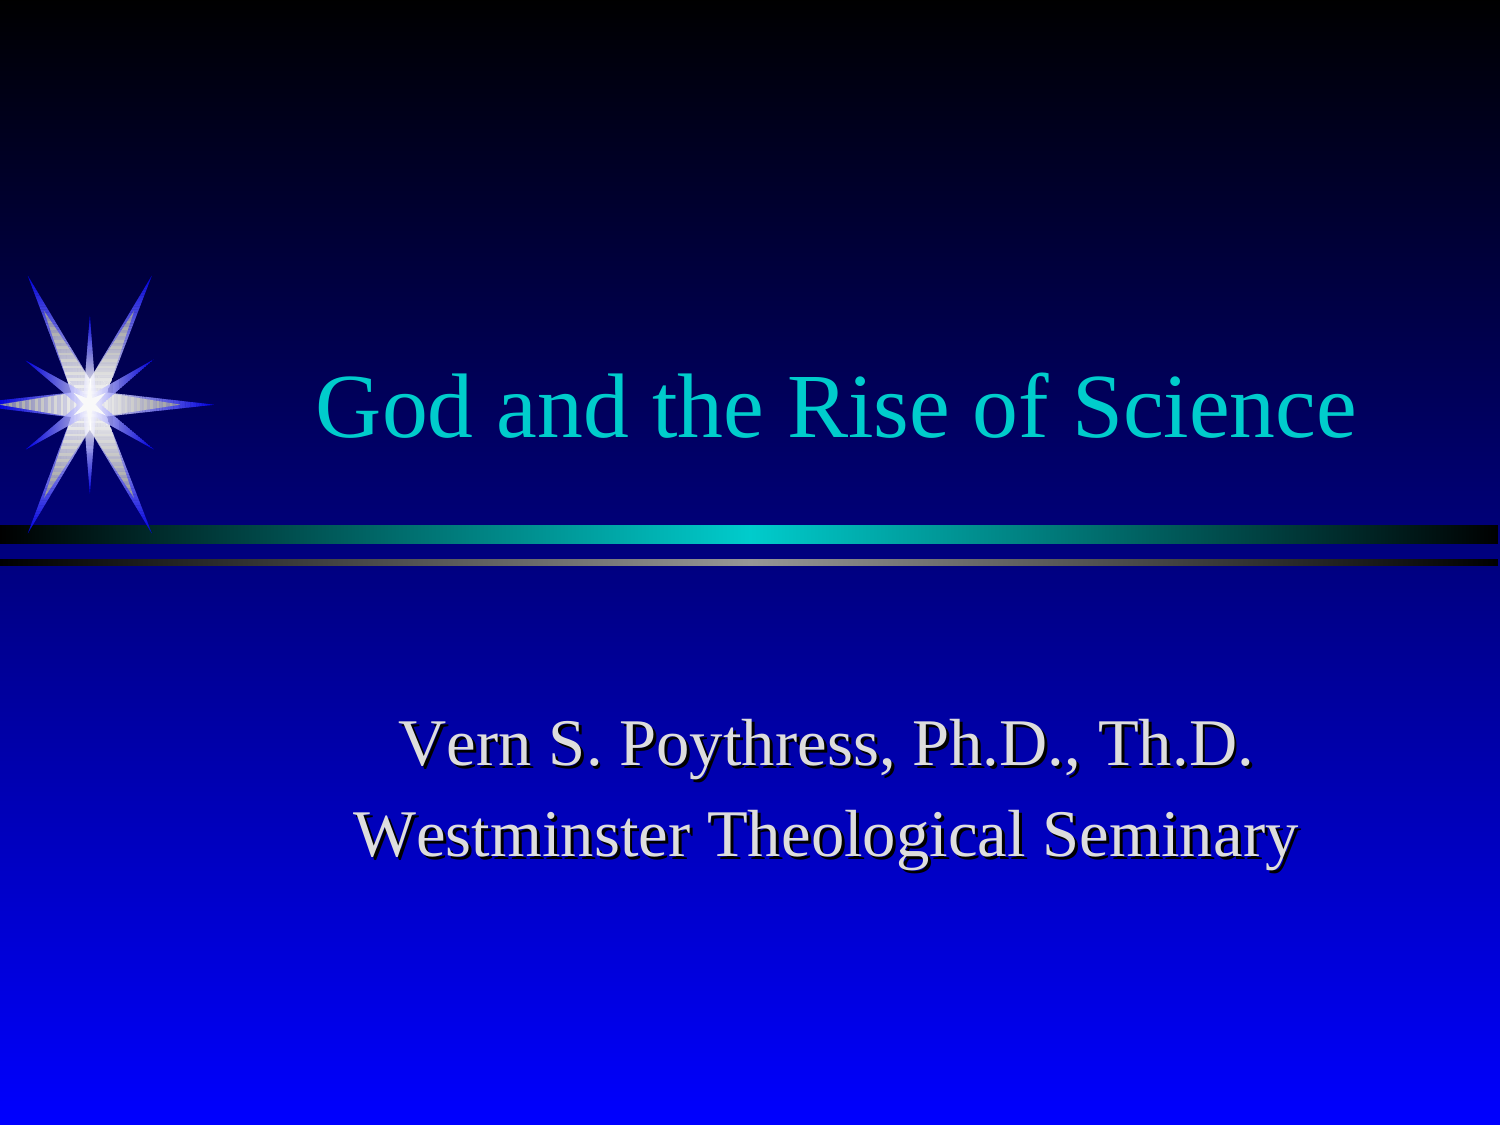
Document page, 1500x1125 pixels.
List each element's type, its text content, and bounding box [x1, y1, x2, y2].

title God and the Rise of Science [200, 312, 1476, 501]
subtitle Vern S. Poythress, Ph.D., Th.D. Westminster Theological Seminary [301, 644, 1352, 933]
